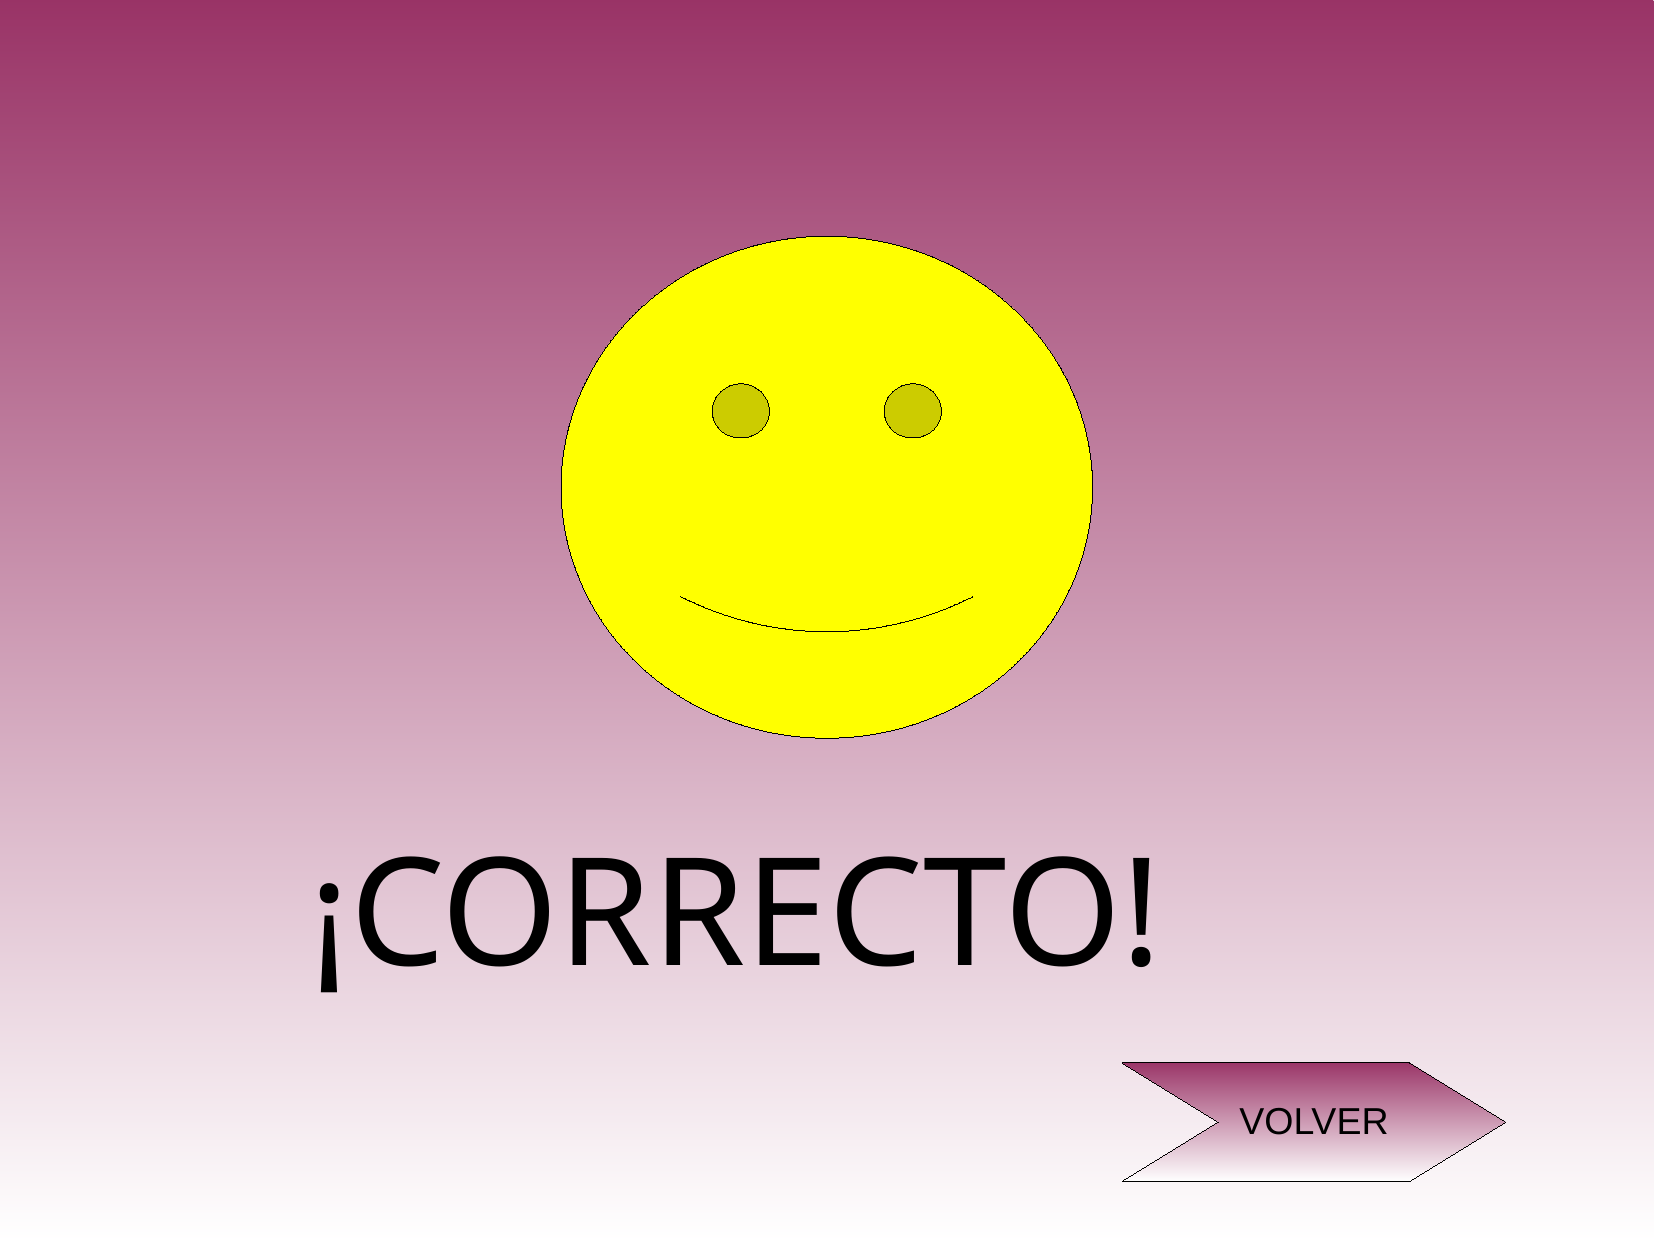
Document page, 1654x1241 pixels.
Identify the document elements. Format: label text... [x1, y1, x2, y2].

text_box VOLVER [1122, 1062, 1506, 1182]
text_box ¡CORRECTO! [295, 797, 1418, 1024]
text_box [561, 236, 1093, 739]
